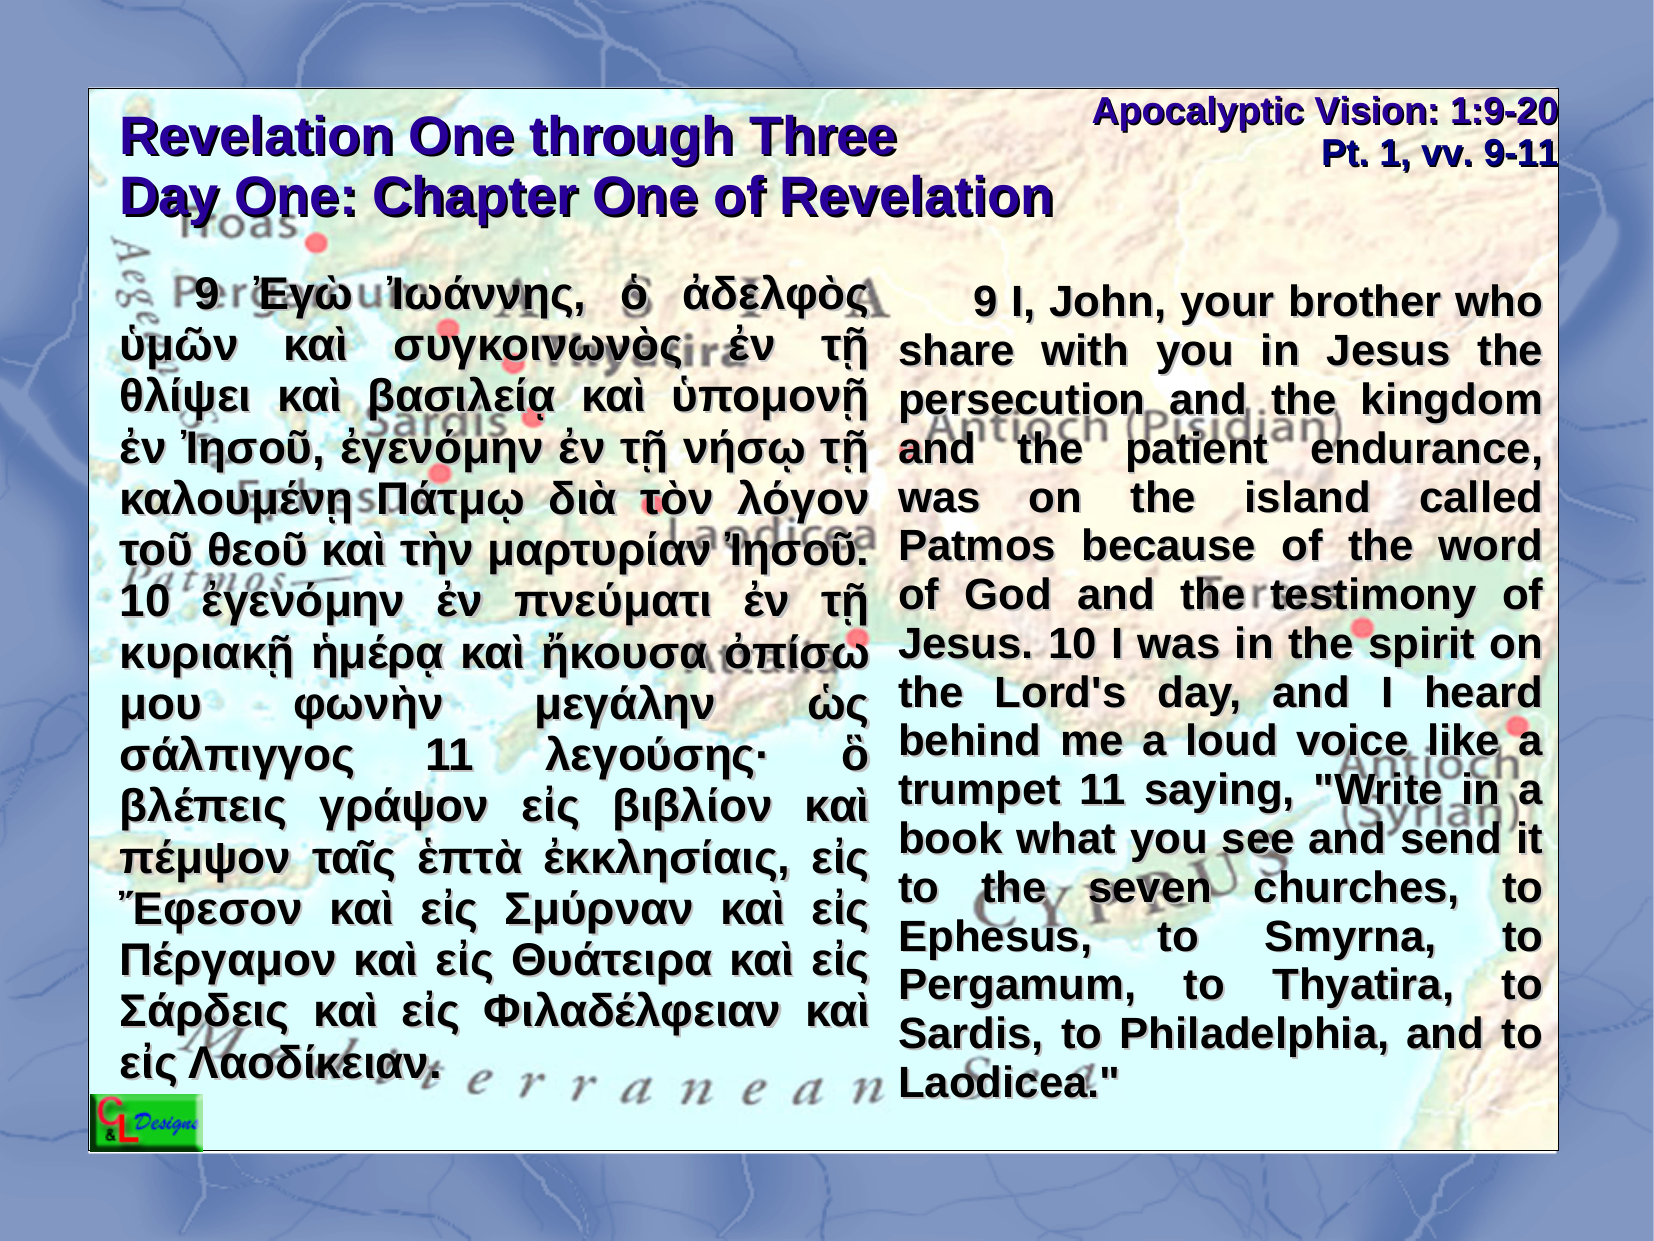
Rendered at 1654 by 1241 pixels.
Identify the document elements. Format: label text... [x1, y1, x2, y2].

picture [0, 0, 1654, 1241]
text_box 9 Ἐγὼ Ἰωάννης, ὁ ἀδελφὸς ὑμῶν καὶ συγκοινωνὸς ἐν τῇ θλίψει καὶ βασιλείᾳ καὶ ὑπομονῇ ἐν Ἰησοῦ, ἐγενόμην ἐν τῇ νήσῳ τῇ καλουμένῃ Πάτμῳ διὰ τὸν λόγον τοῦ θεοῦ καὶ τὴν μαρτυρίαν Ἰησοῦ. 10 ἐγενόμην ἐν πνεύματι ἐν τῇ κυριακῇ ἡμέρᾳ καὶ ἤκουσα ὀπίσω μου φωνὴν μεγάλην ὡς σάλπιγγος 11 λεγούσης· ὃ βλέπεις γράψον εἰς βιβλίον καὶ πέμψον ταῖς ἑπτὰ ἐκκλησίαις, εἰς Ἔφεσον καὶ εἰς Σμύρναν καὶ εἰς Πέργαμον καὶ εἰς Θυάτειρα καὶ εἰς Σάρδεις καὶ εἰς Φιλαδέλφειαν καὶ εἰς Λαοδίκειαν. [105, 260, 886, 1112]
text_box Apocalyptic Vision: 1:9-20 Pt. 1, vv. 9-11 [1078, 88, 1559, 175]
title Revelation One through Three Day One: Chapter One of Revelation [119, 90, 1081, 270]
text_box 9 I, John, your brother who share with you in Jesus the persecution and the kingdom and the patient endurance, was on the island called Patmos because of the word of God and the testimony of Jesus. 10 I was in the spirit on the Lord's day, and I heard behind me a loud voice like a trumpet 11 saying, "Write in a book what you see and send it to the seven churches, to Ephesus, to Smyrna, to Pergamum, to Thyatira, to Sardis, to Philadelphia, and to Laodicea." [883, 270, 1559, 1136]
